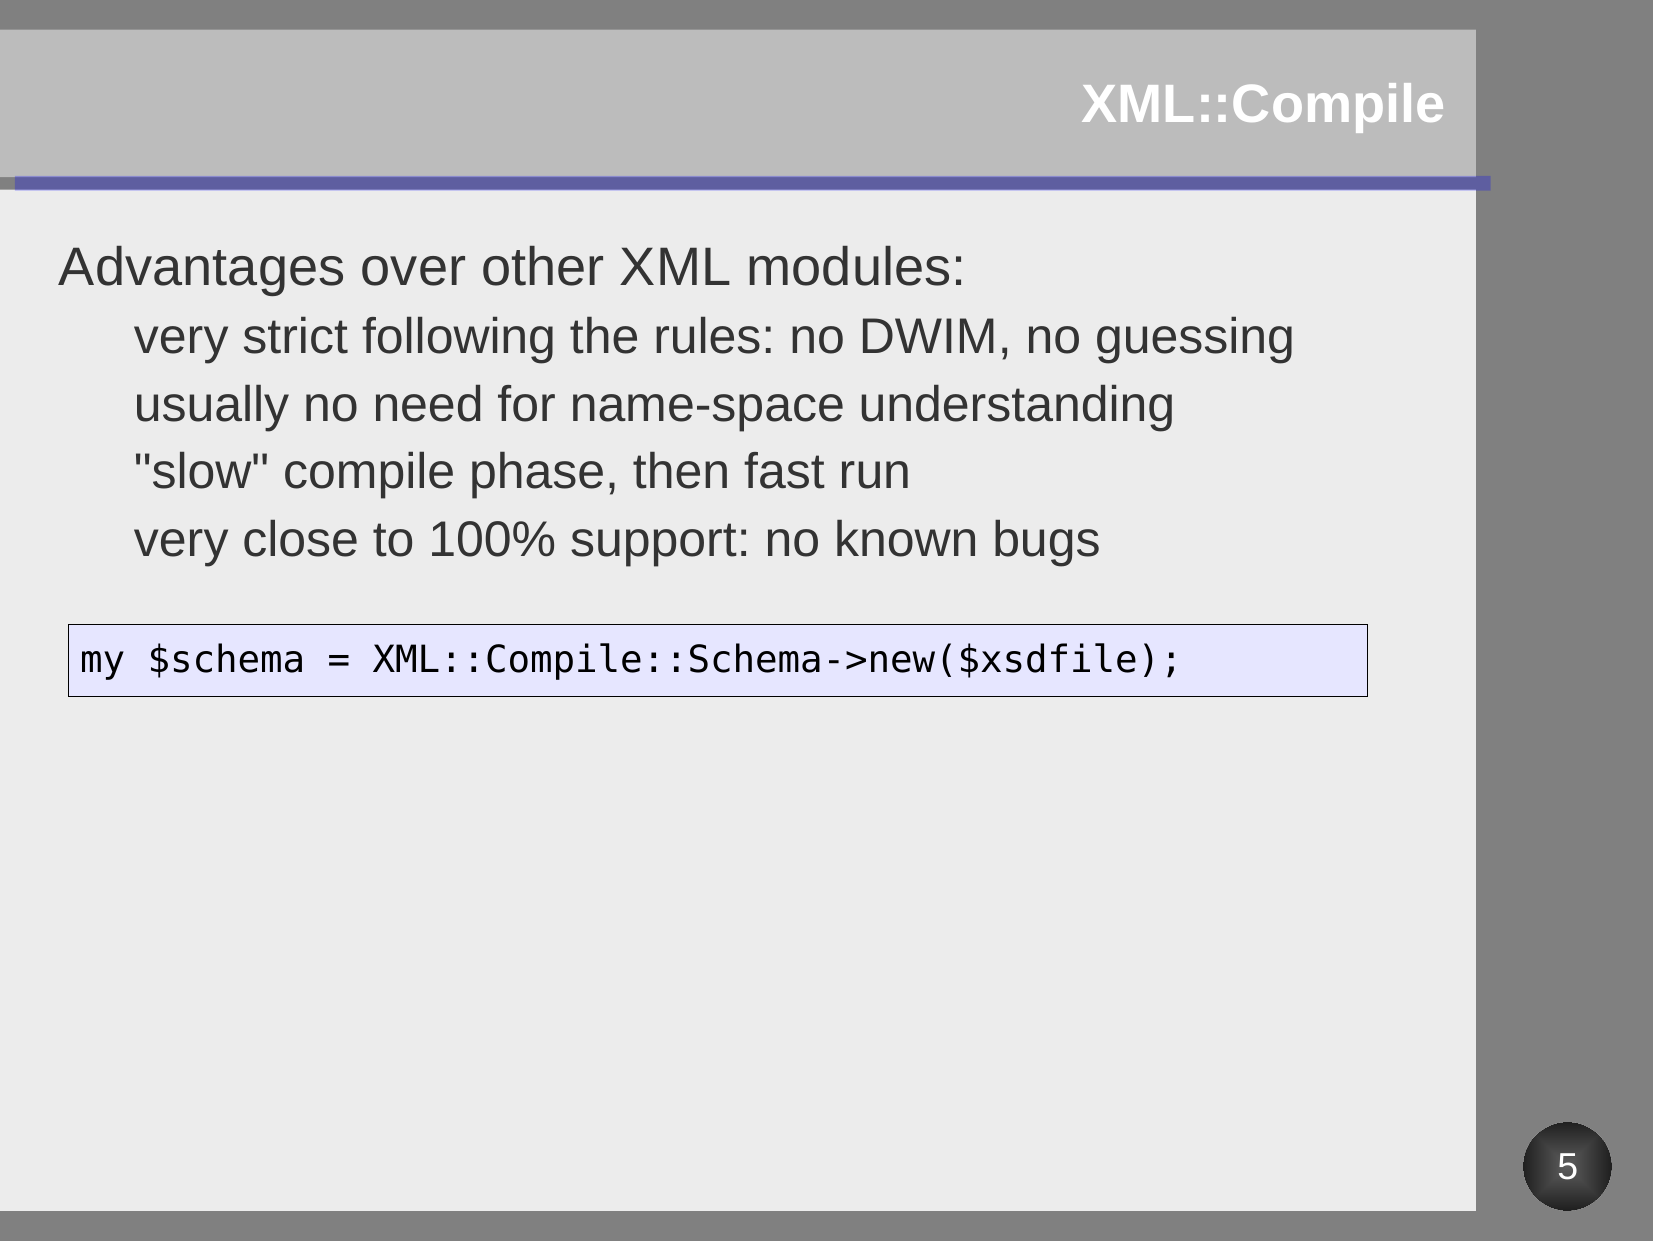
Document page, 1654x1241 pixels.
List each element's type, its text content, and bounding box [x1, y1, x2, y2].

text_box [68, 624, 1368, 697]
list Advantages over other XML modules: very strict following the rules: no DWIM, no guessing usually no need for name-space understanding "slow" compile phase, then fast run very close to 100% support: no known bugs [58, 236, 1417, 739]
text_box my $schema = XML::Compile::Schema->new($xsdfile); [80, 638, 1340, 1074]
title XML::Compile [29, 59, 1447, 148]
